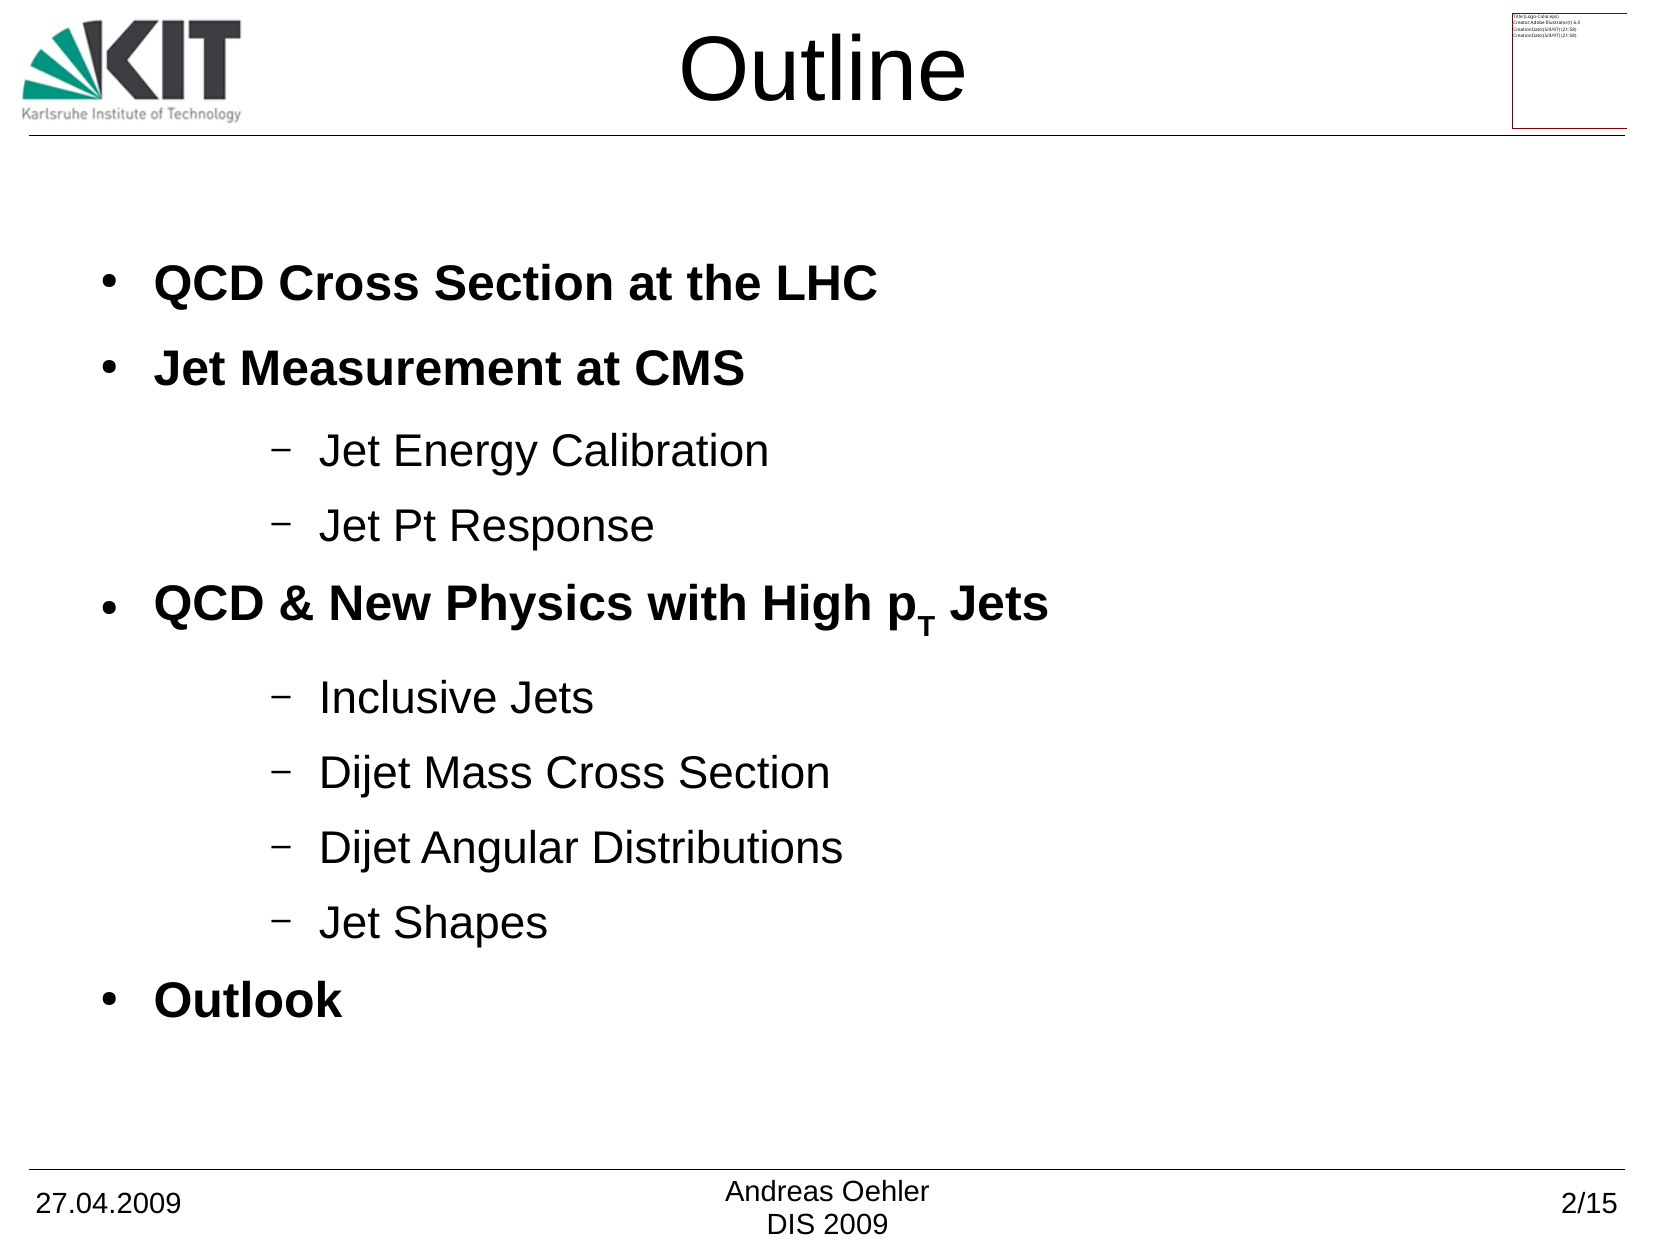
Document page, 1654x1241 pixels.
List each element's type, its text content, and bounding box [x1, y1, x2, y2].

list QCD Cross Section at the LHC Jet Measurement at CMS Jet Energy Calibration Jet Pt Response QCD & New Physics with High pT Jets Inclusive Jets Dijet Mass Cross Section Dijet Angular Distributions Jet Shapes Outlook [82, 254, 1571, 1059]
title Outline [82, 17, 1565, 121]
picture [11, 15, 251, 128]
